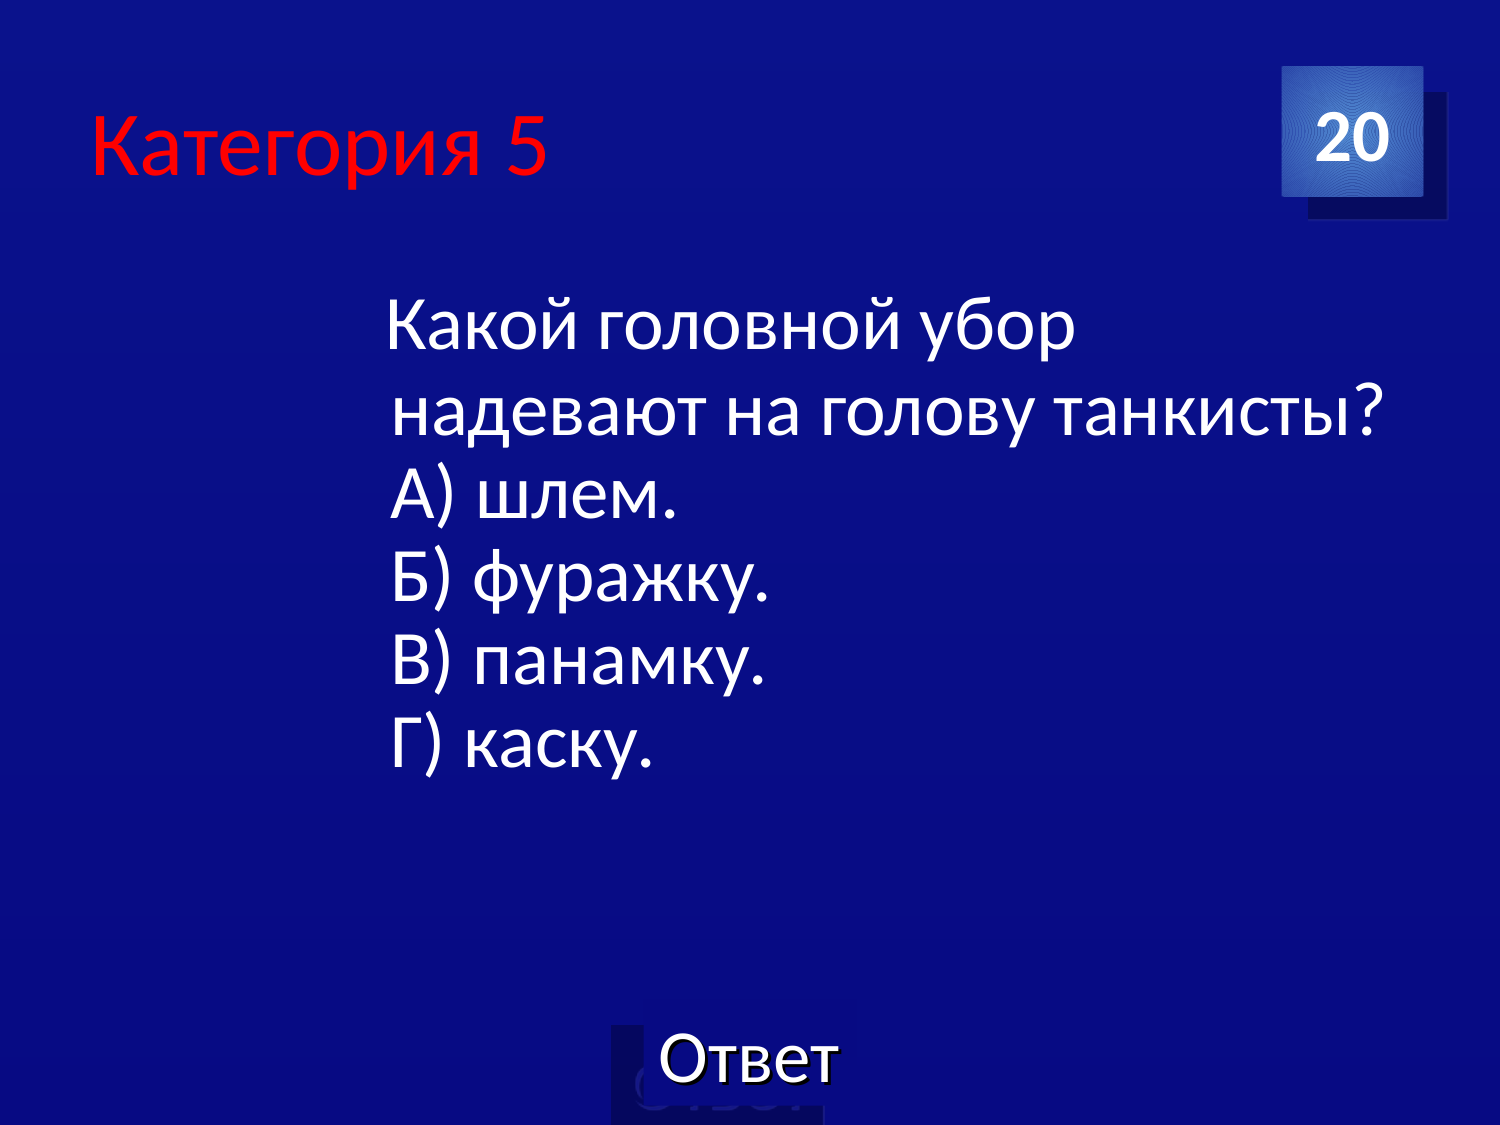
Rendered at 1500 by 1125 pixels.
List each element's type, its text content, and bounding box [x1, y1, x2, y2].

title Категория 5 [75, 45, 1258, 233]
list Какой головной убор надевают на голову танкисты? А) шлем. Б) фуражку. В) панамку. Г) каску. [75, 262, 1426, 1000]
text_box 20 [1282, 66, 1423, 196]
